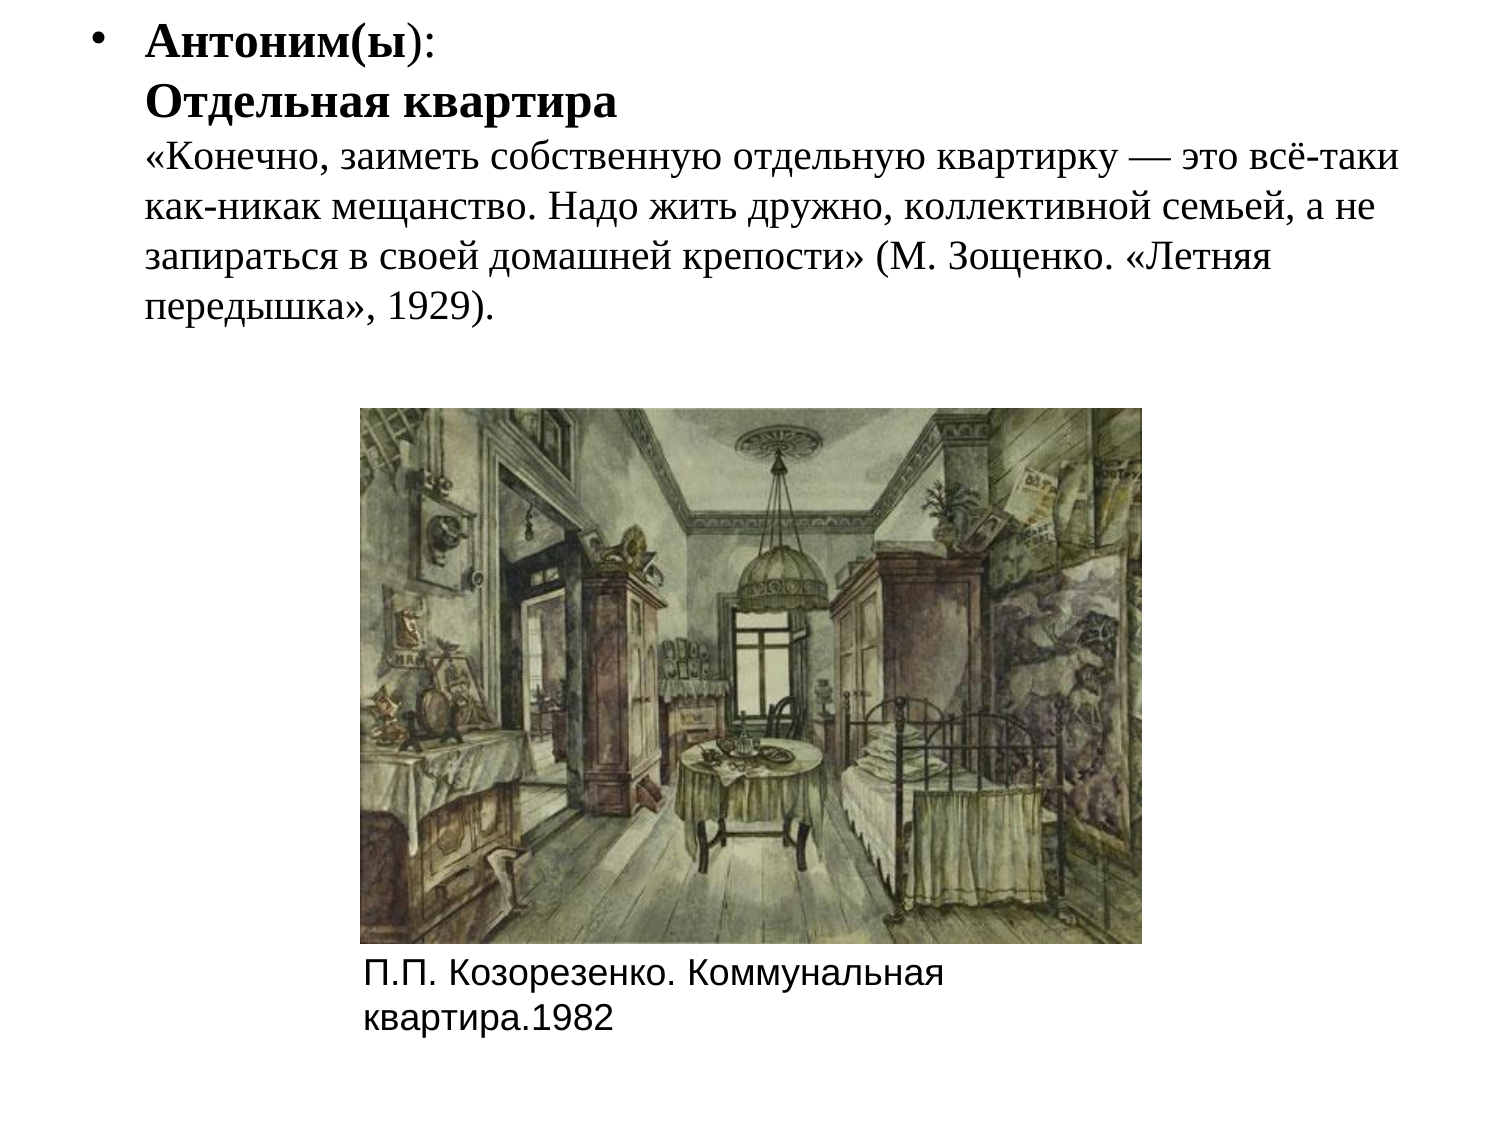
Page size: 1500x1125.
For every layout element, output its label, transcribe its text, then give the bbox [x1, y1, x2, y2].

text_box П.П. Козорезенко. Коммунальная квартира.1982 [348, 940, 1024, 1047]
picture [360, 408, 1142, 944]
list Антоним(ы): Отдельная квартира «Конечно, заиметь собственную отдельную квартирку — это всё-таки как-никак мещанство. Надо жить дружно, коллективной семьей, а не запираться в своей домашней крепости» (М. Зощенко. «Летняя передышка», 1929). [75, 0, 1426, 1005]
